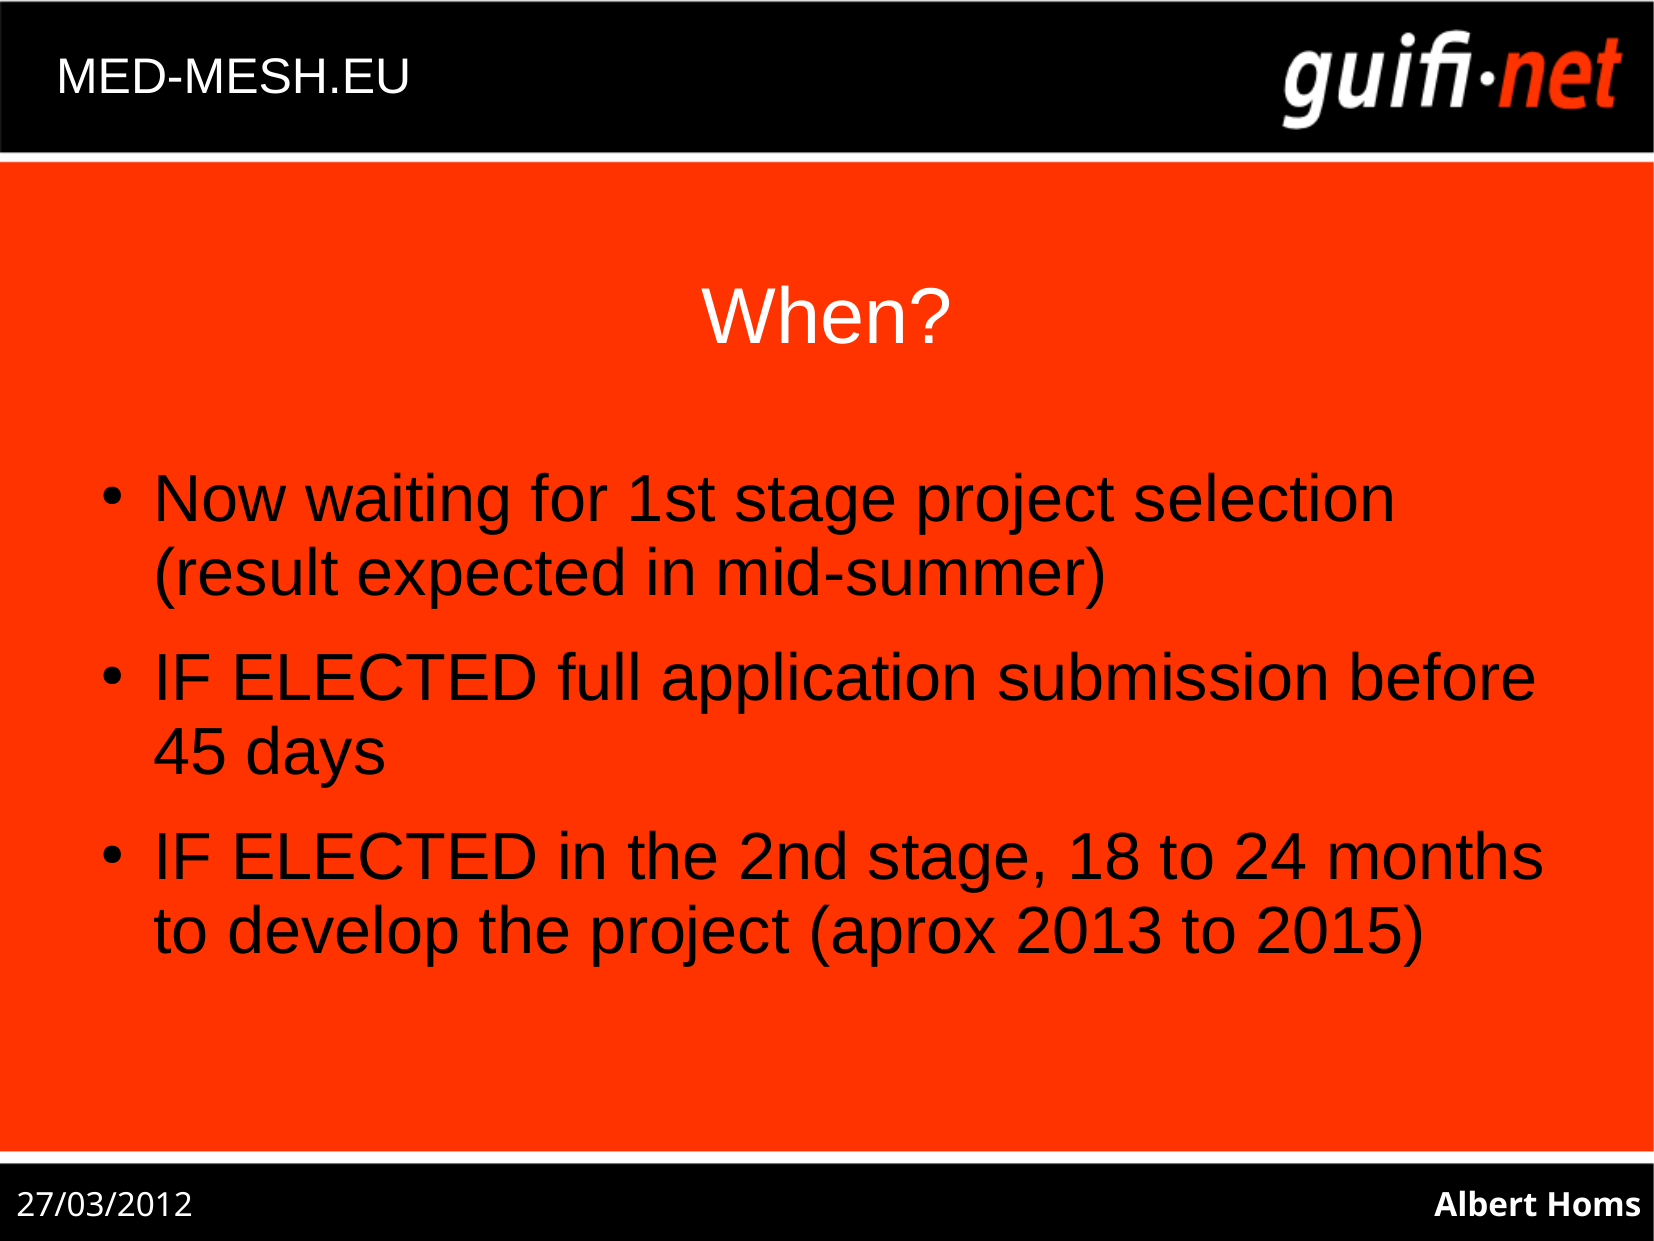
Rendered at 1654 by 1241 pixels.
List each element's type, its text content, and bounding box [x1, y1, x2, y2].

picture [0, 0, 1654, 1241]
picture [71, 1194, 80, 1214]
list Now waiting for 1st stage project selection (result expected in mid-summer) IF ELECTED full application submission before 45 days IF ELECTED in the 2nd stage, 18 to 24 months to develop the project (aprox 2013 to 2015) [82, 460, 1571, 1241]
title When? [82, 212, 1571, 420]
